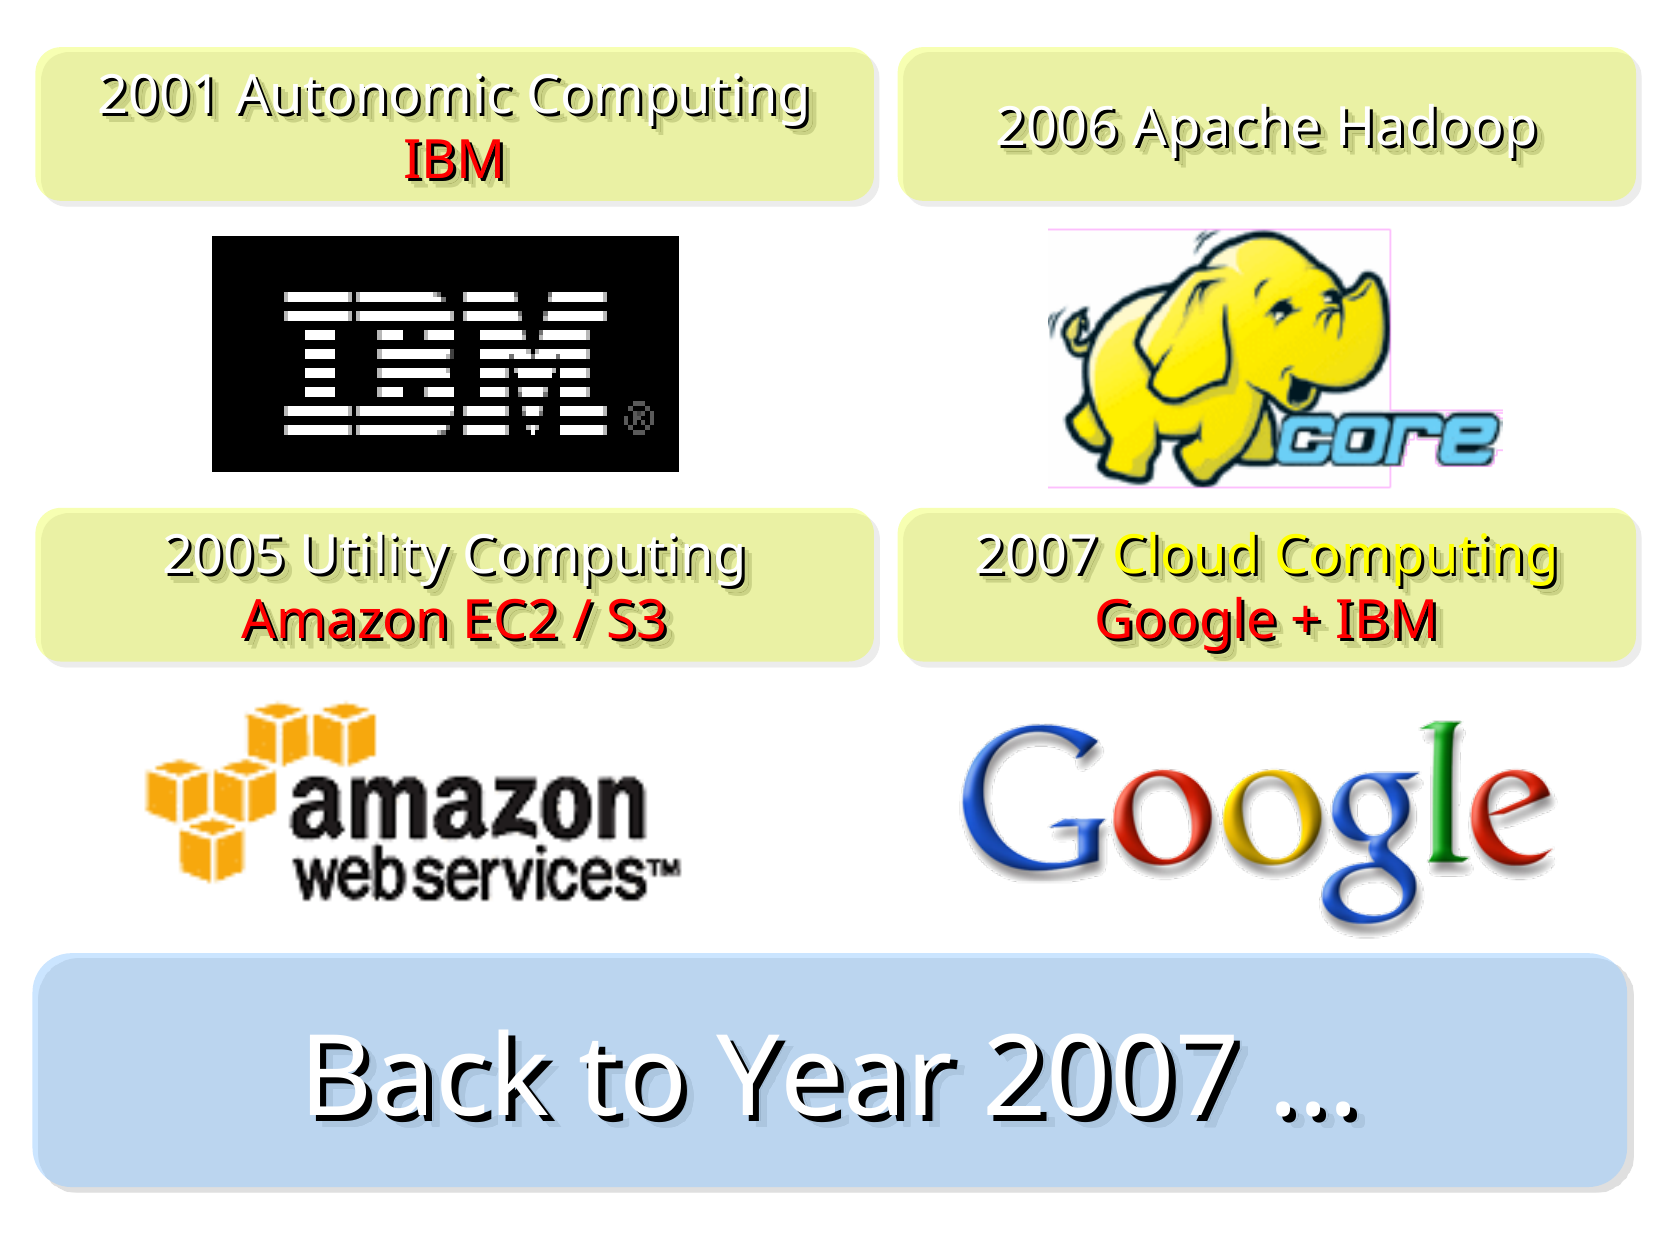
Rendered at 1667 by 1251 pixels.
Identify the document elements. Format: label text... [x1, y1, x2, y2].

picture [1048, 225, 1503, 491]
picture [109, 692, 692, 929]
text_box Back to Year 2007 ... [32, 953, 1628, 1188]
text_box 2001 Autonomic Computing IBM [35, 47, 874, 201]
text_box 2005 Utility Computing Amazon EC2 / S3 [35, 507, 874, 662]
text_box 2007 Cloud Computing Google + IBM [897, 507, 1637, 662]
picture [946, 715, 1572, 943]
text_box 2006 Apache Hadoop [897, 47, 1637, 201]
picture [212, 236, 680, 473]
